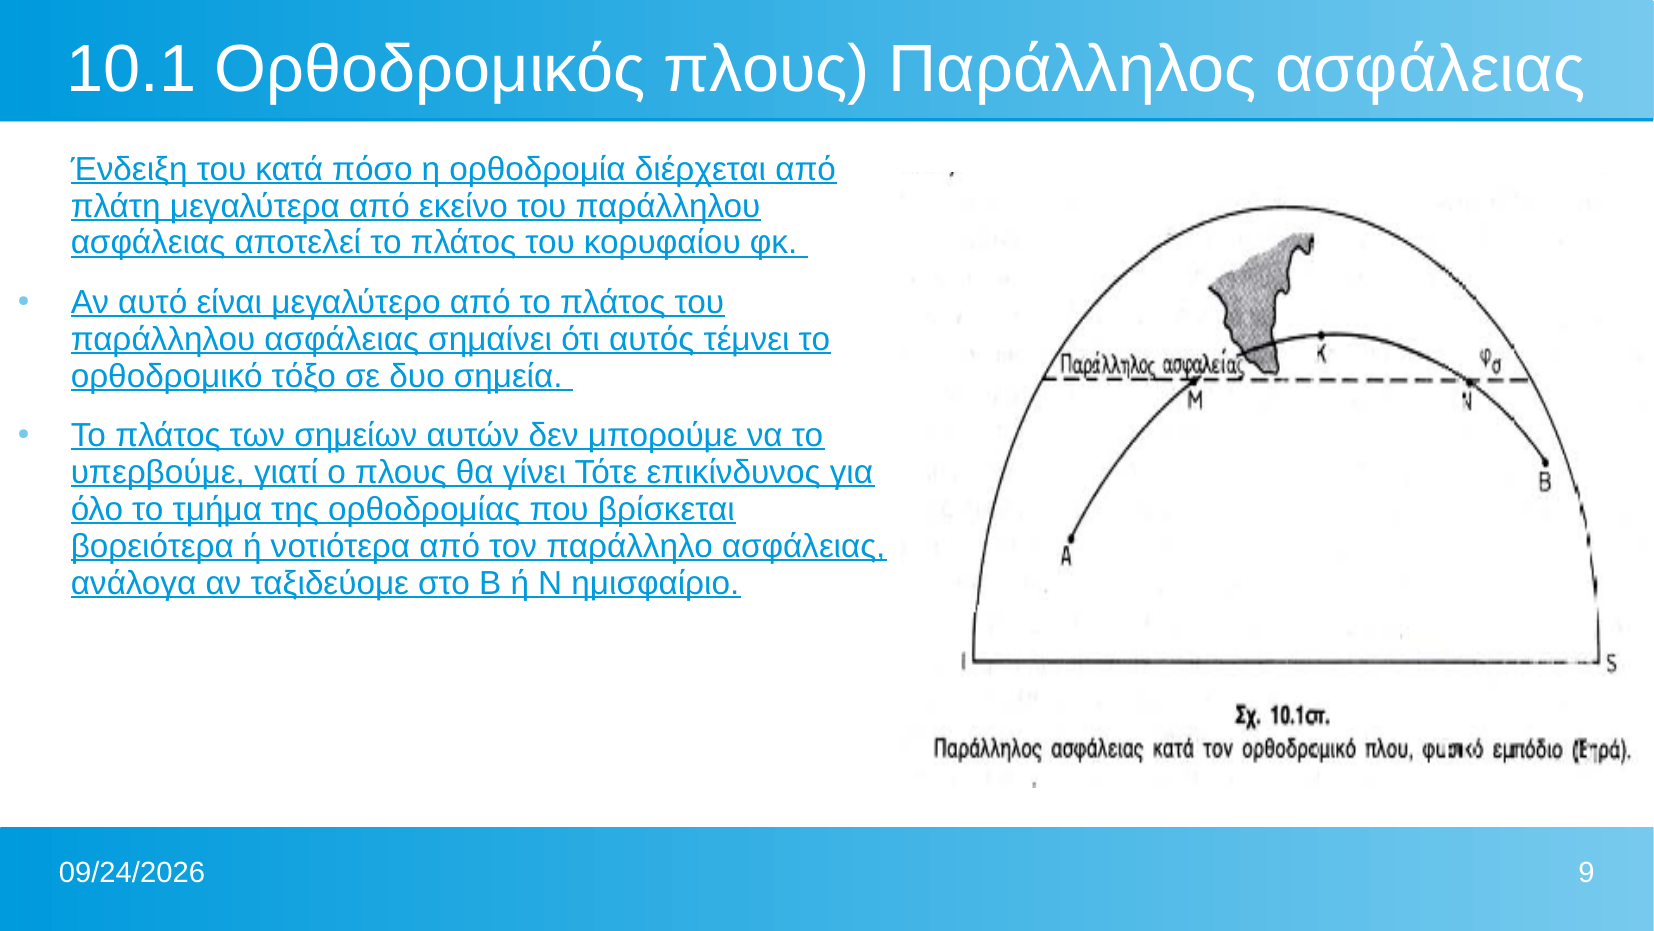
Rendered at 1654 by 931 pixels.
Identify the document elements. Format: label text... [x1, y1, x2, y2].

list Ένδειξη του κατά πόσο η ορθοδρομία διέρχεται από πλάτη μεγαλύτερα από εκείνο του παράλληλου ασφάλειας αποτελεί το πλάτος του κορυφαίου φκ. Αν αυτό είναι μεγαλύτερο από το πλάτος του παράλληλου ασφάλειας σημαίνει ότι αυτός τέμνει το ορθοδρομικό τόξο σε δυο σημεία. Το πλάτος των σημείων αυτών δεν μπορούμε να το υπερβούμε, γιατί ο πλους θα γίνει Τότε επικίνδυνος για όλο το τμήμα της ορθοδρομίας που βρίσκεται βορειότερα ή νοτιότερα από τον παράλληλο ασφάλειας, ανάλογα αν ταξιδεύομε στο Β ή Ν ημισφαίριο. [0, 150, 901, 788]
title 10.1 Ορθοδρομικός πλους) Παράλληλος ασφάλειας [59, 29, 1595, 108]
picture [900, 172, 1651, 788]
